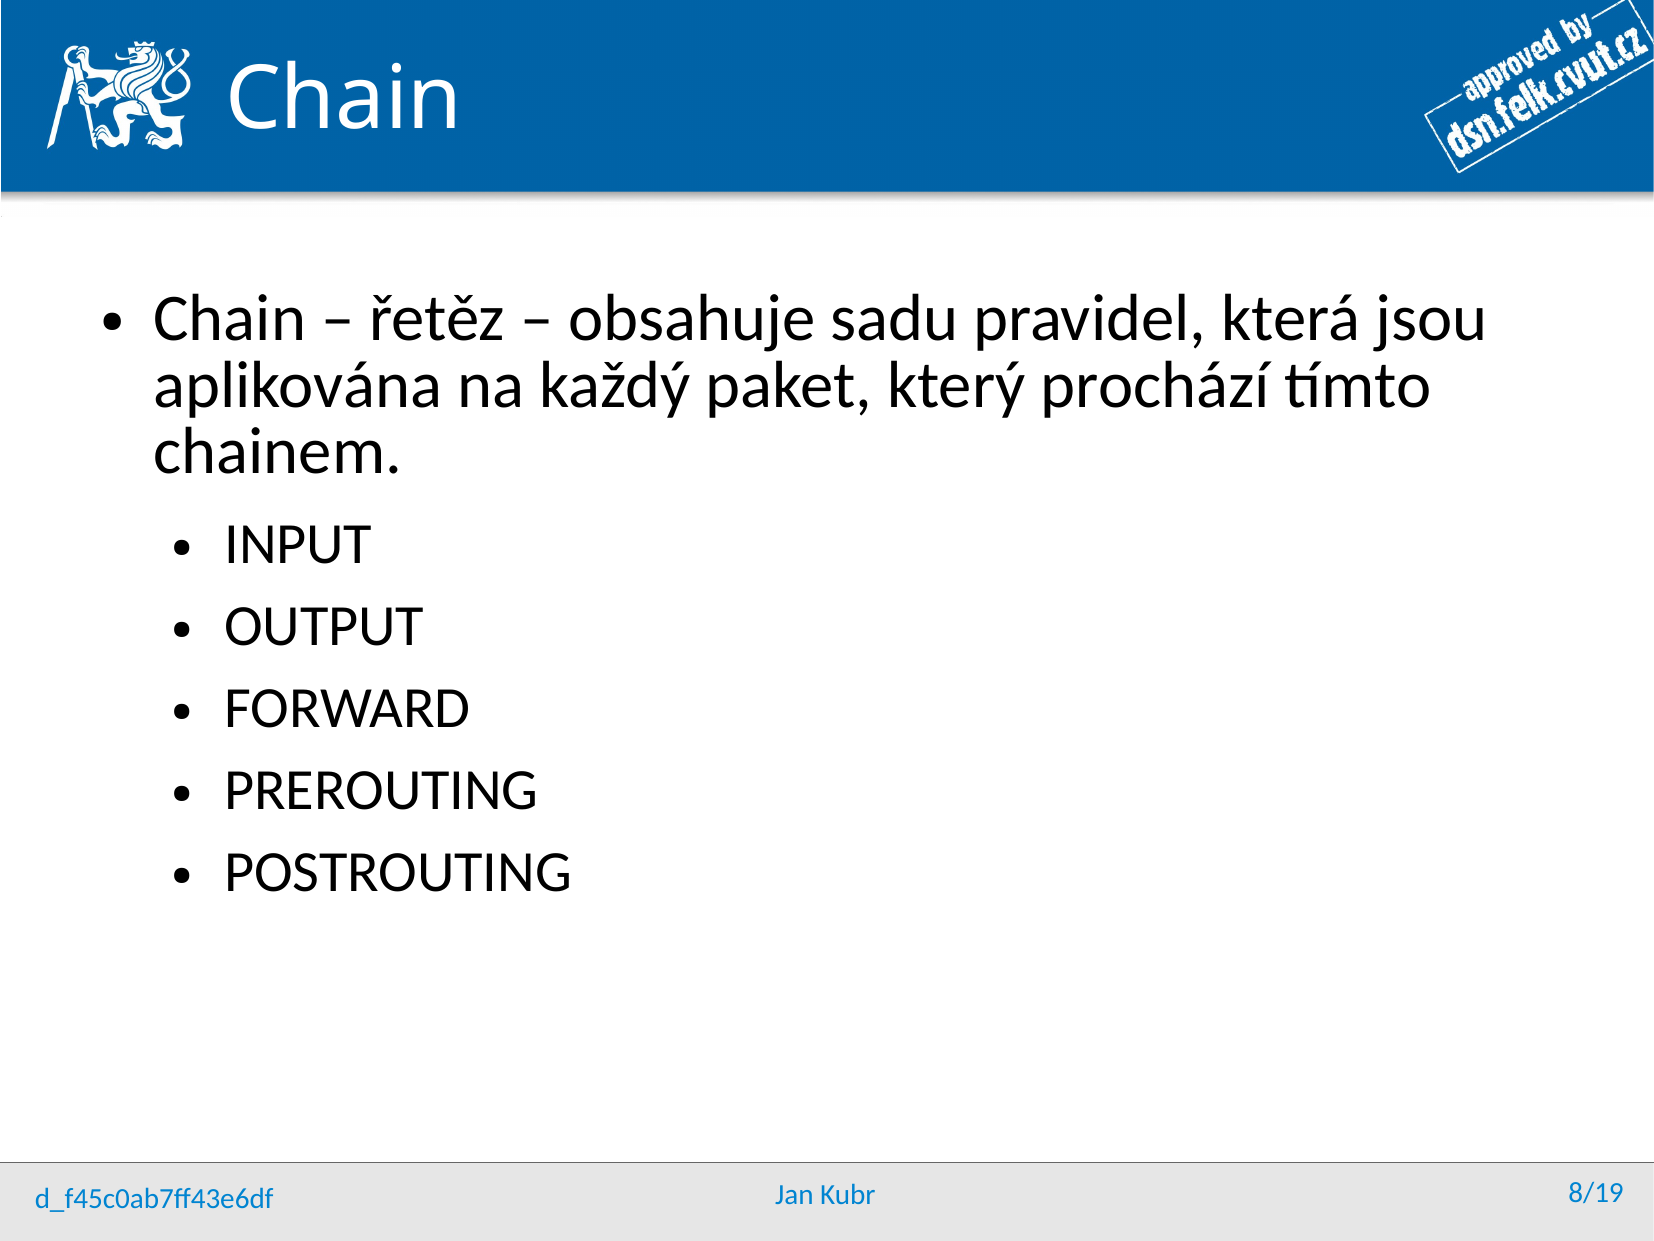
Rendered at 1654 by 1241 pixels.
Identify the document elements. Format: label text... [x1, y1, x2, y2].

picture [1, 0, 1654, 217]
title Chain [225, 0, 1426, 188]
list Chain – řetěz – obsahuje sadu pravidel, která jsou aplikována na každý paket, který prochází tímto chainem. INPUT OUTPUT FORWARD PREROUTING POSTROUTING [82, 290, 1571, 1010]
